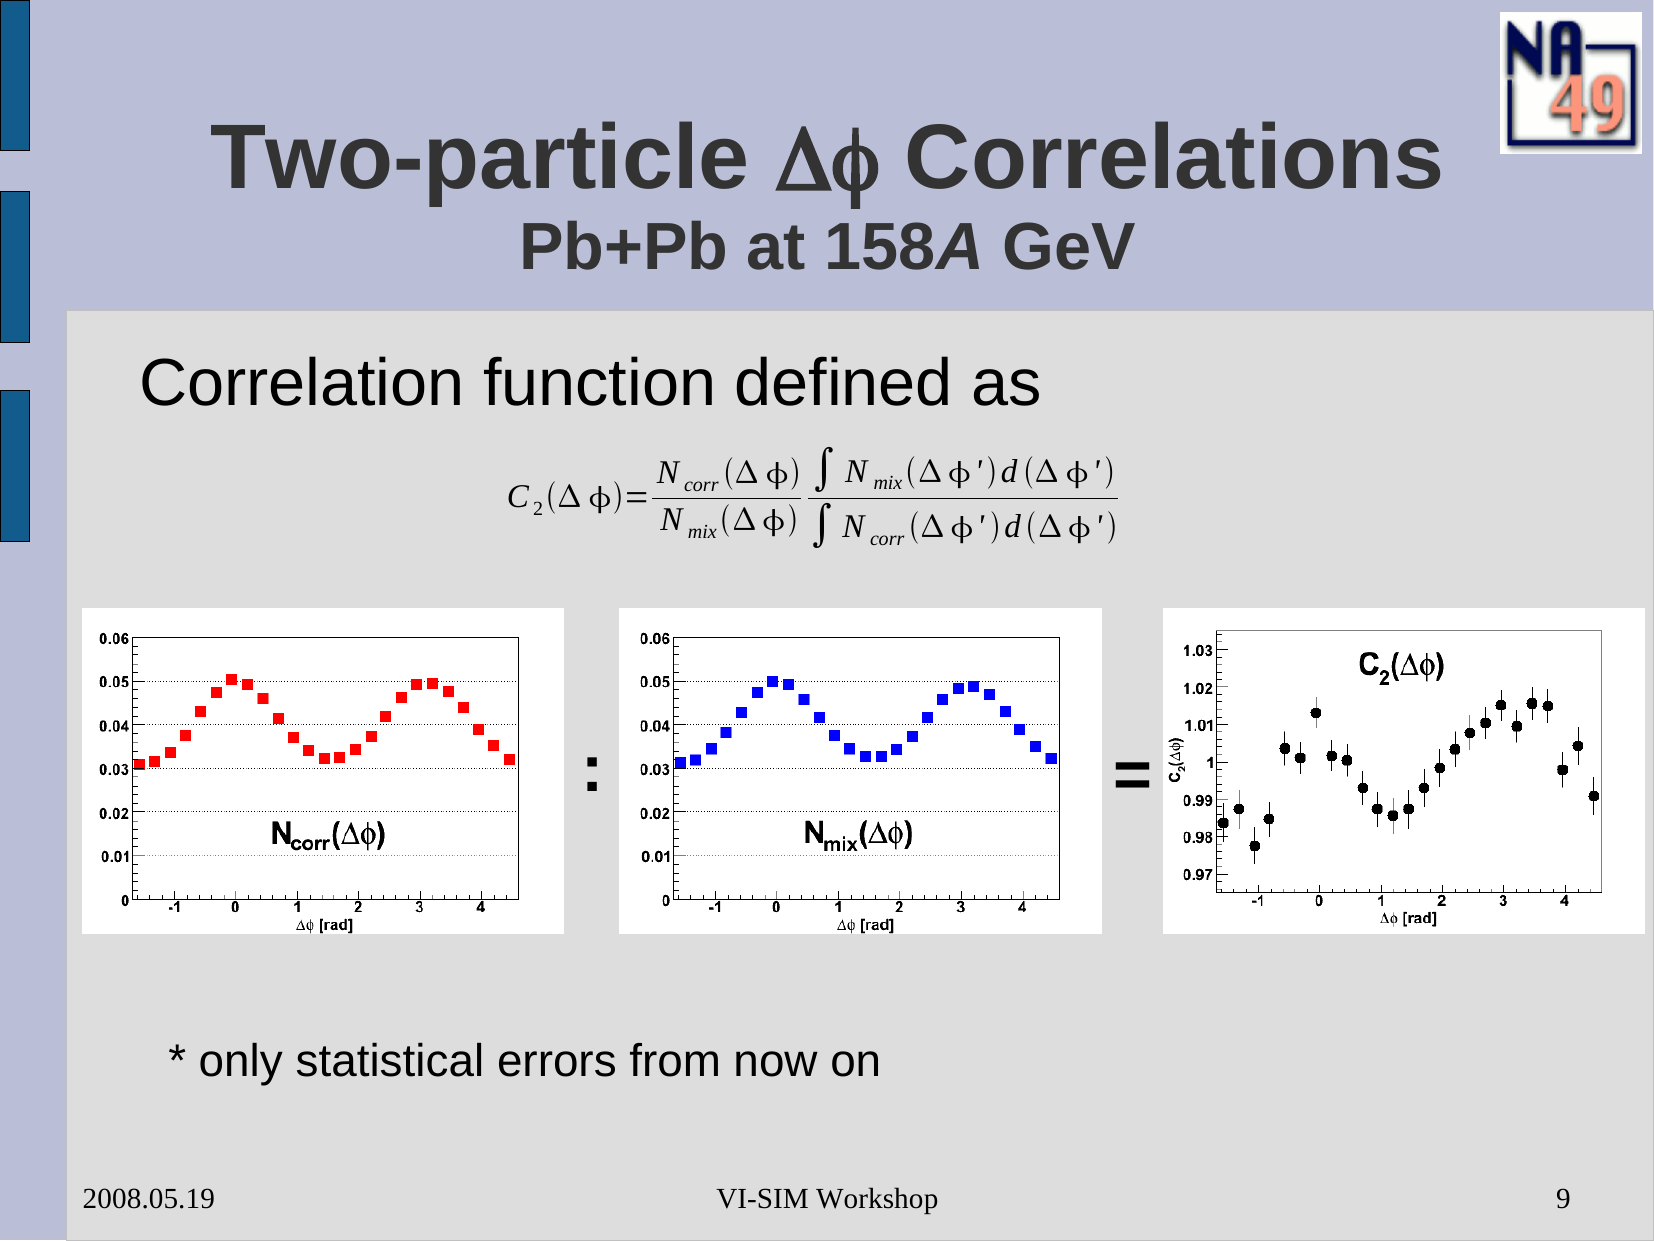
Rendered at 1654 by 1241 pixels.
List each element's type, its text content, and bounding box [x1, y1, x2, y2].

text_box = [1098, 729, 1158, 819]
picture [1163, 608, 1645, 934]
picture [82, 608, 564, 934]
list Correlation function defined as [121, 344, 1534, 443]
chart [500, 445, 1127, 551]
title Two-particle Df Correlations Pb+Pb at 158A GeV [121, 97, 1534, 292]
text_box * only statistical errors from now on [135, 1027, 898, 1094]
picture [1500, 12, 1642, 154]
picture [619, 608, 1102, 934]
text_box : [566, 723, 626, 814]
